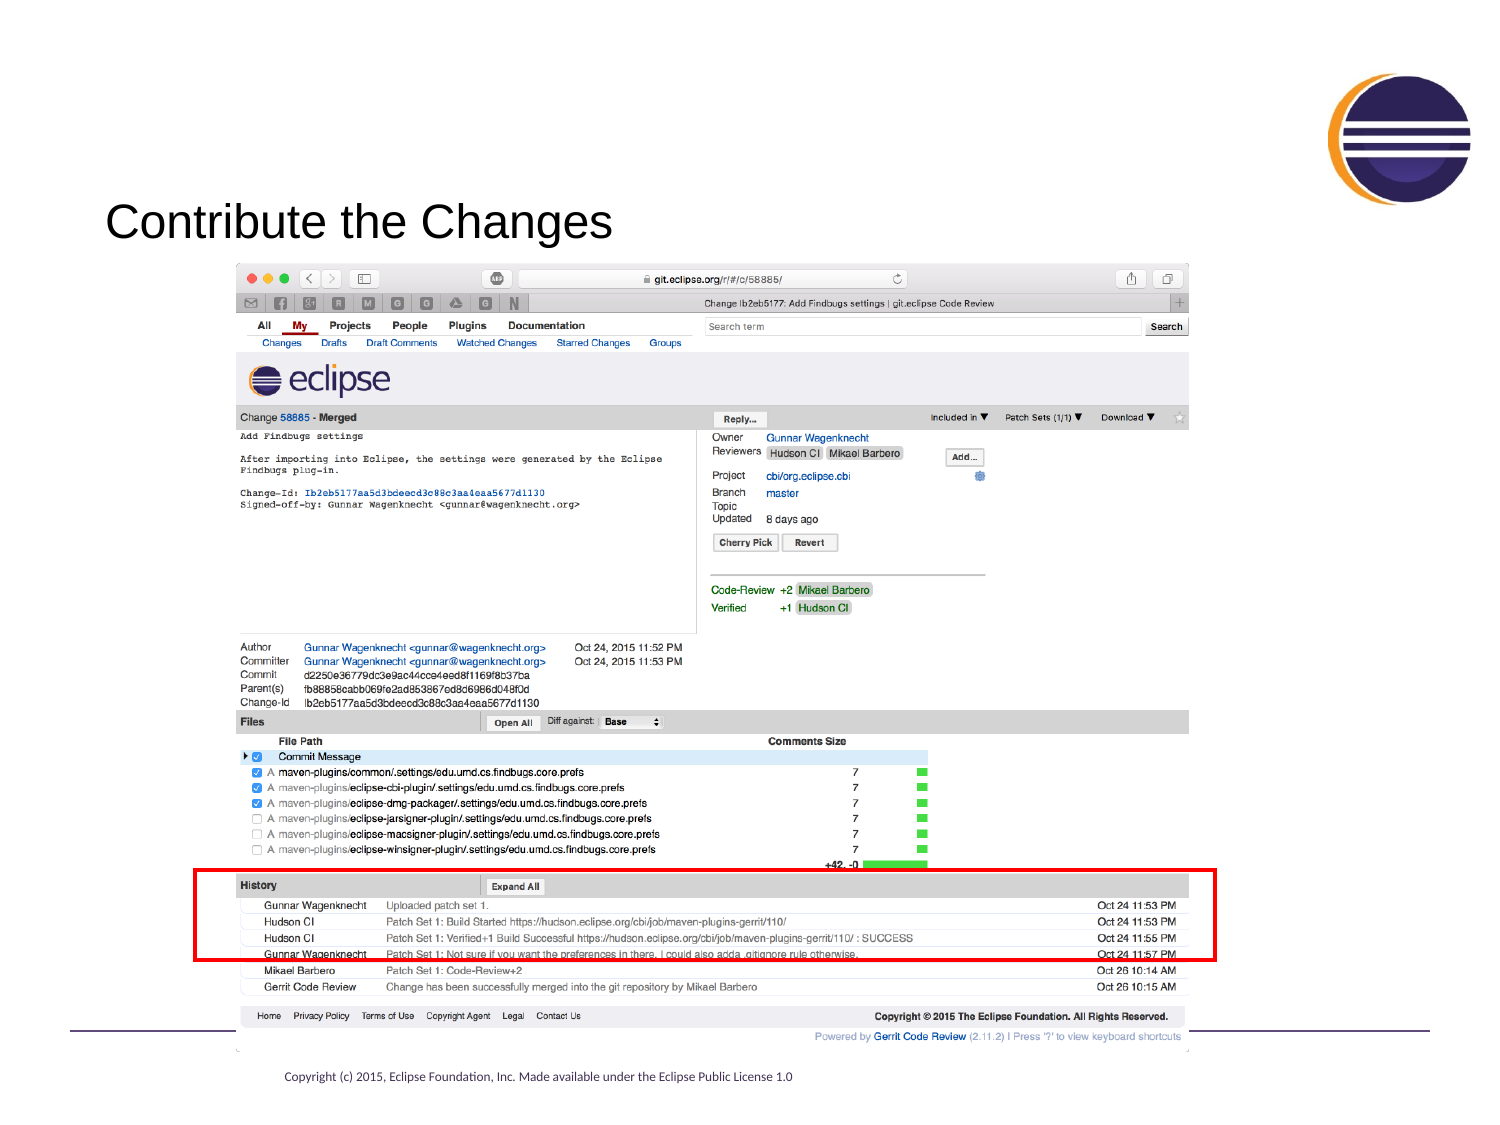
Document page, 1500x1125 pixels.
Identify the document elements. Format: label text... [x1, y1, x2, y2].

picture [236, 263, 1189, 870]
text_box [195, 870, 1216, 961]
title Contribute the Changes [105, 88, 1381, 330]
picture [236, 961, 1189, 1052]
picture [1328, 68, 1471, 210]
